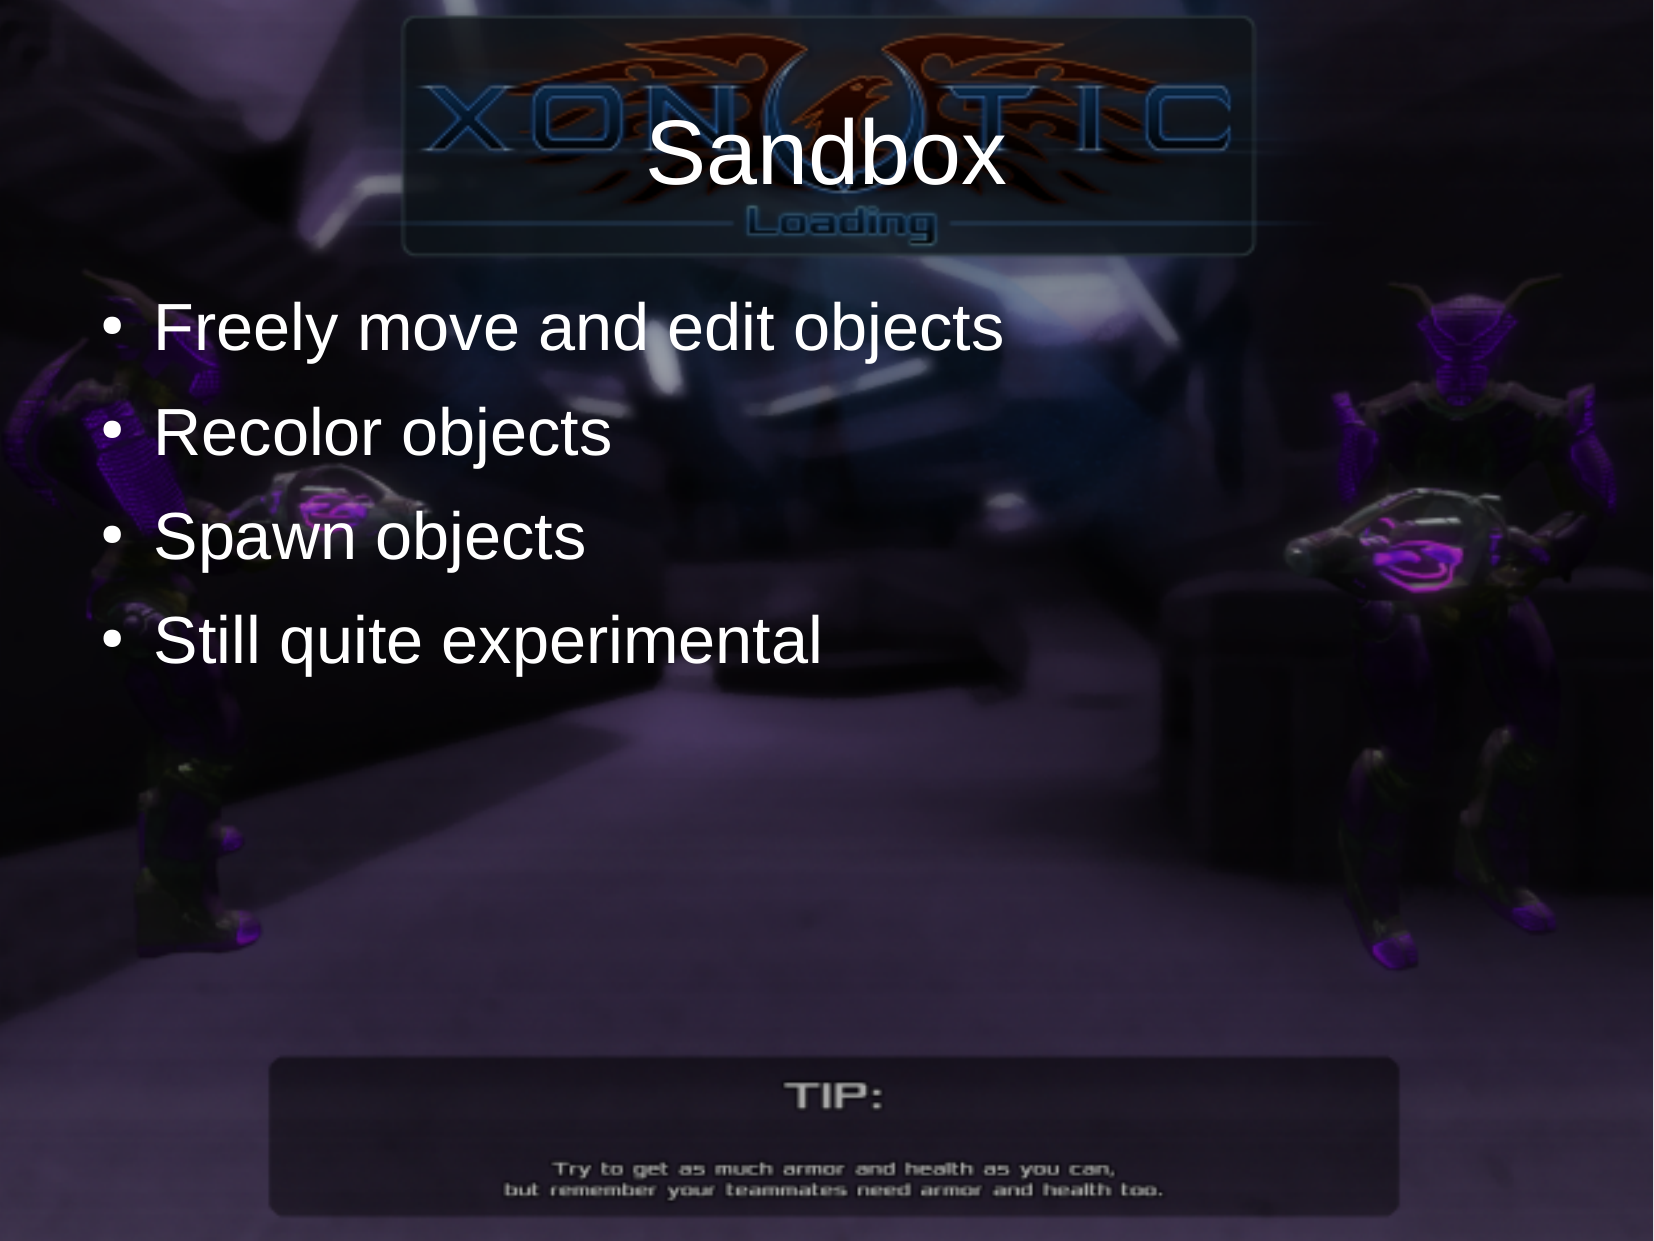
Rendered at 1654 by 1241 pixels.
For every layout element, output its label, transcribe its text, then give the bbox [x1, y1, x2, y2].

picture [0, 0, 1654, 1241]
title Sandbox [82, 49, 1571, 257]
list Freely move and edit objects Recolor objects Spawn objects Still quite experimental [82, 290, 1571, 1109]
